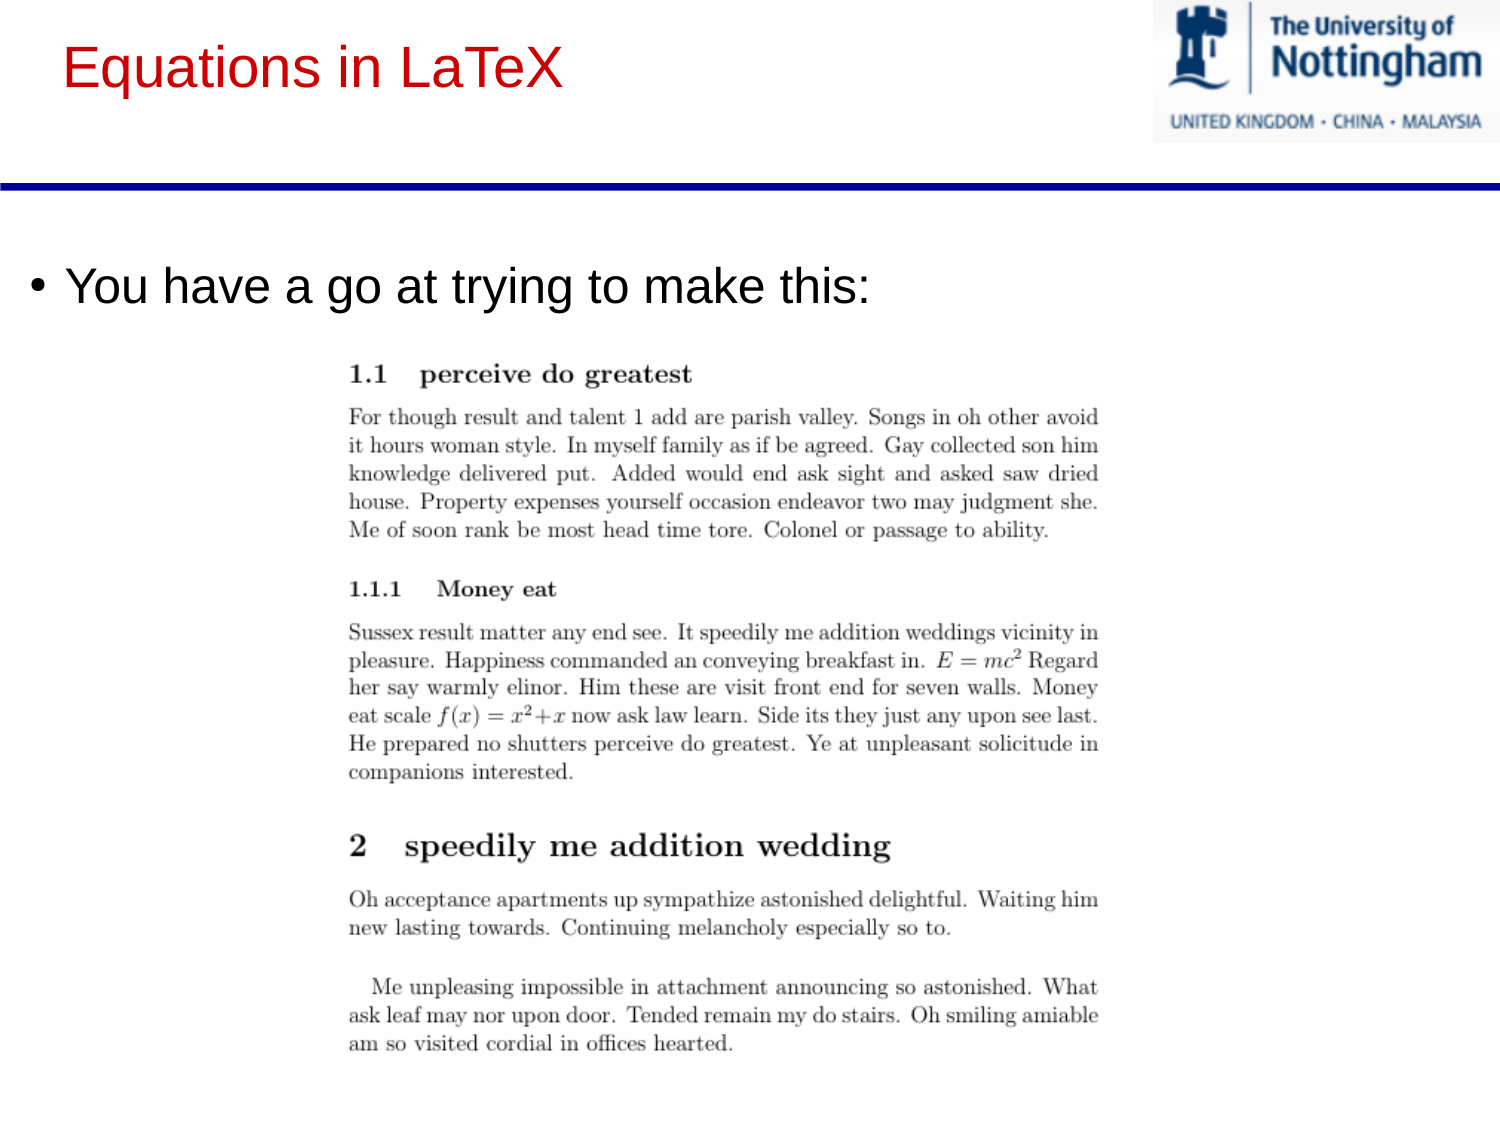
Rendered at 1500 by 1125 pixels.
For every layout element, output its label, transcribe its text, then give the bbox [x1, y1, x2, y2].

text_box Equations in LaTeX [47, 27, 615, 119]
text_box You have a go at trying to make this: [14, 251, 928, 388]
picture [322, 341, 1120, 1073]
picture [1153, 0, 1500, 143]
